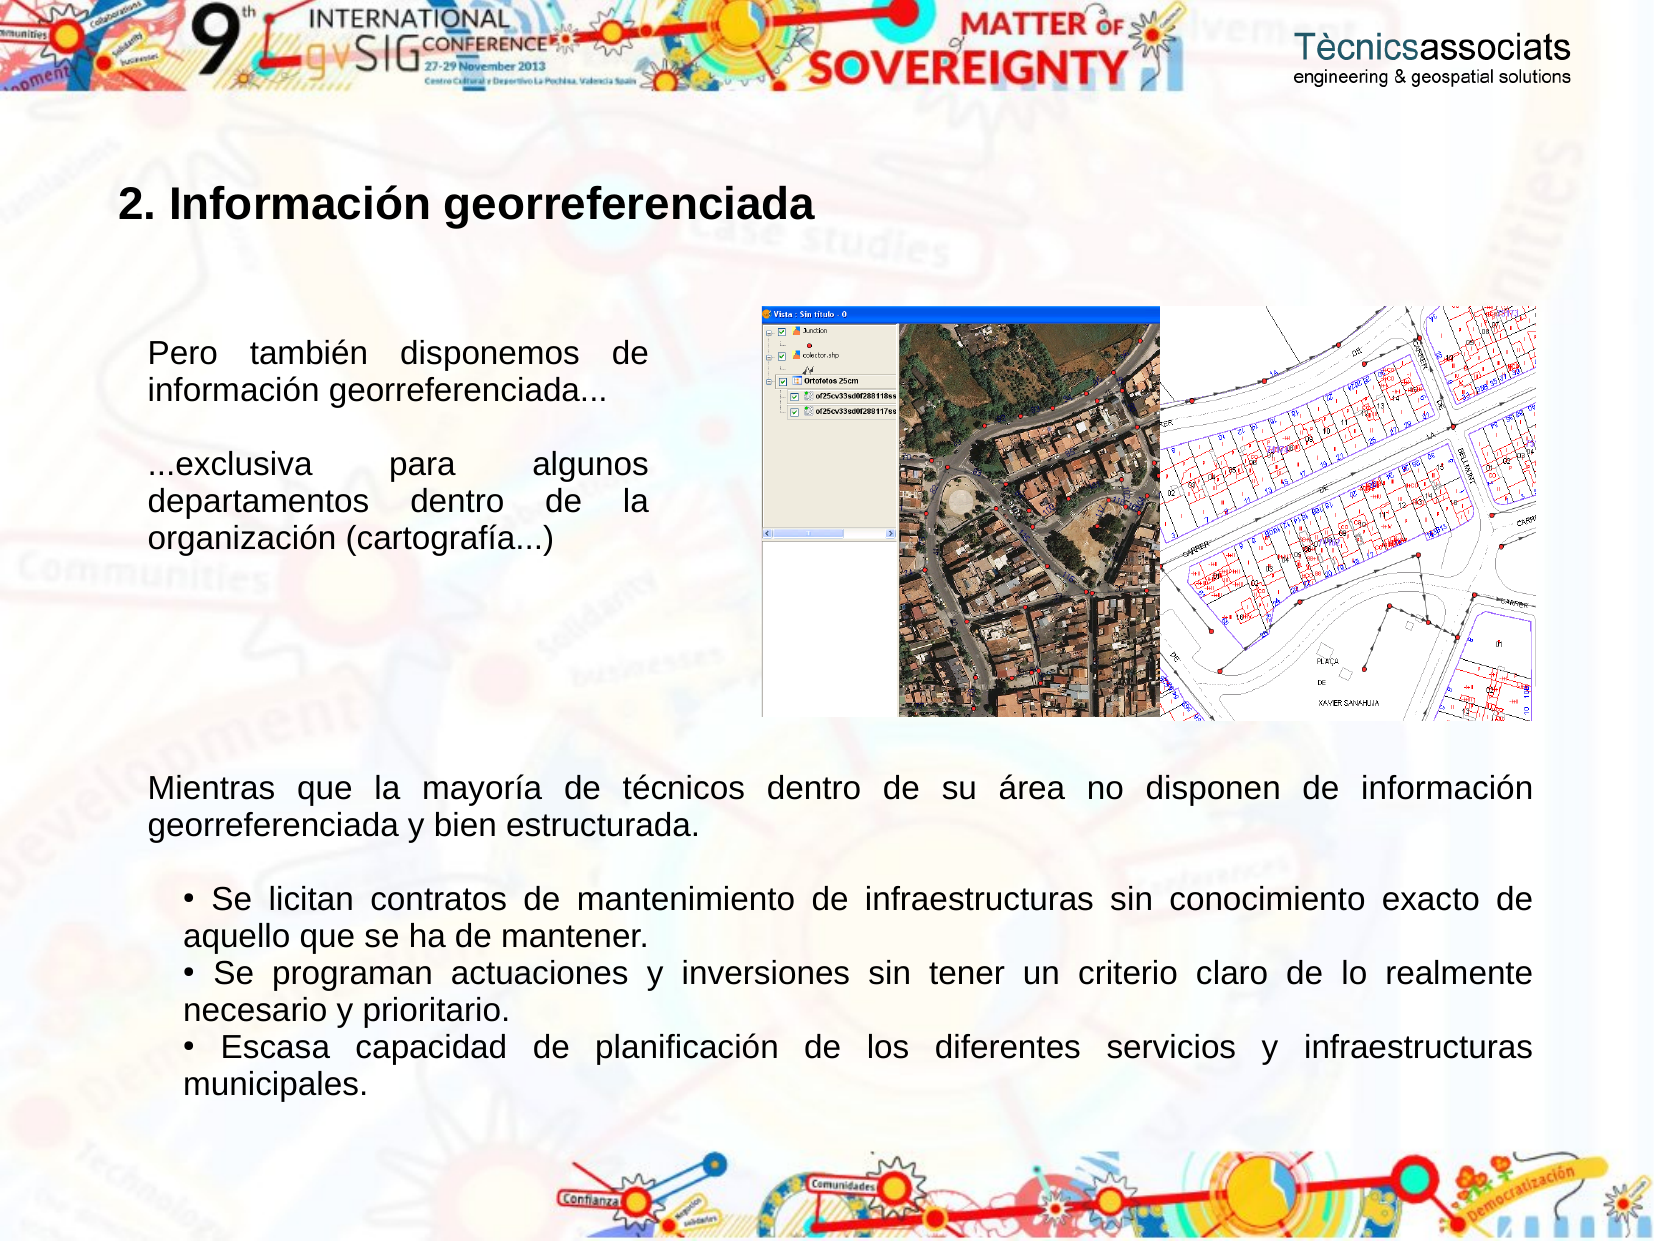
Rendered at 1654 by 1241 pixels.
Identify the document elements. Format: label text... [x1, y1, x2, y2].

text_box 2. Información georreferenciada [118, 177, 1300, 230]
picture [0, 0, 1654, 1241]
text_box Pero también disponemos de información georreferenciada... ...exclusiva para algunos departamentos dentro de la organización (cartografía...) [147, 334, 650, 668]
text_box Mientras que la mayoría de técnicos dentro de su área no disponen de información georreferenciada y bien estructurada. Se licitan contratos de mantenimiento de infraestructuras sin conocimiento exacto de aquello que se ha de mantener. Se programan actuaciones y inversiones sin tener un criterio claro de lo realmente necesario y prioritario. Escasa capacidad de planificación de los diferentes servicios y infraestructuras municipales. [147, 703, 1536, 1170]
